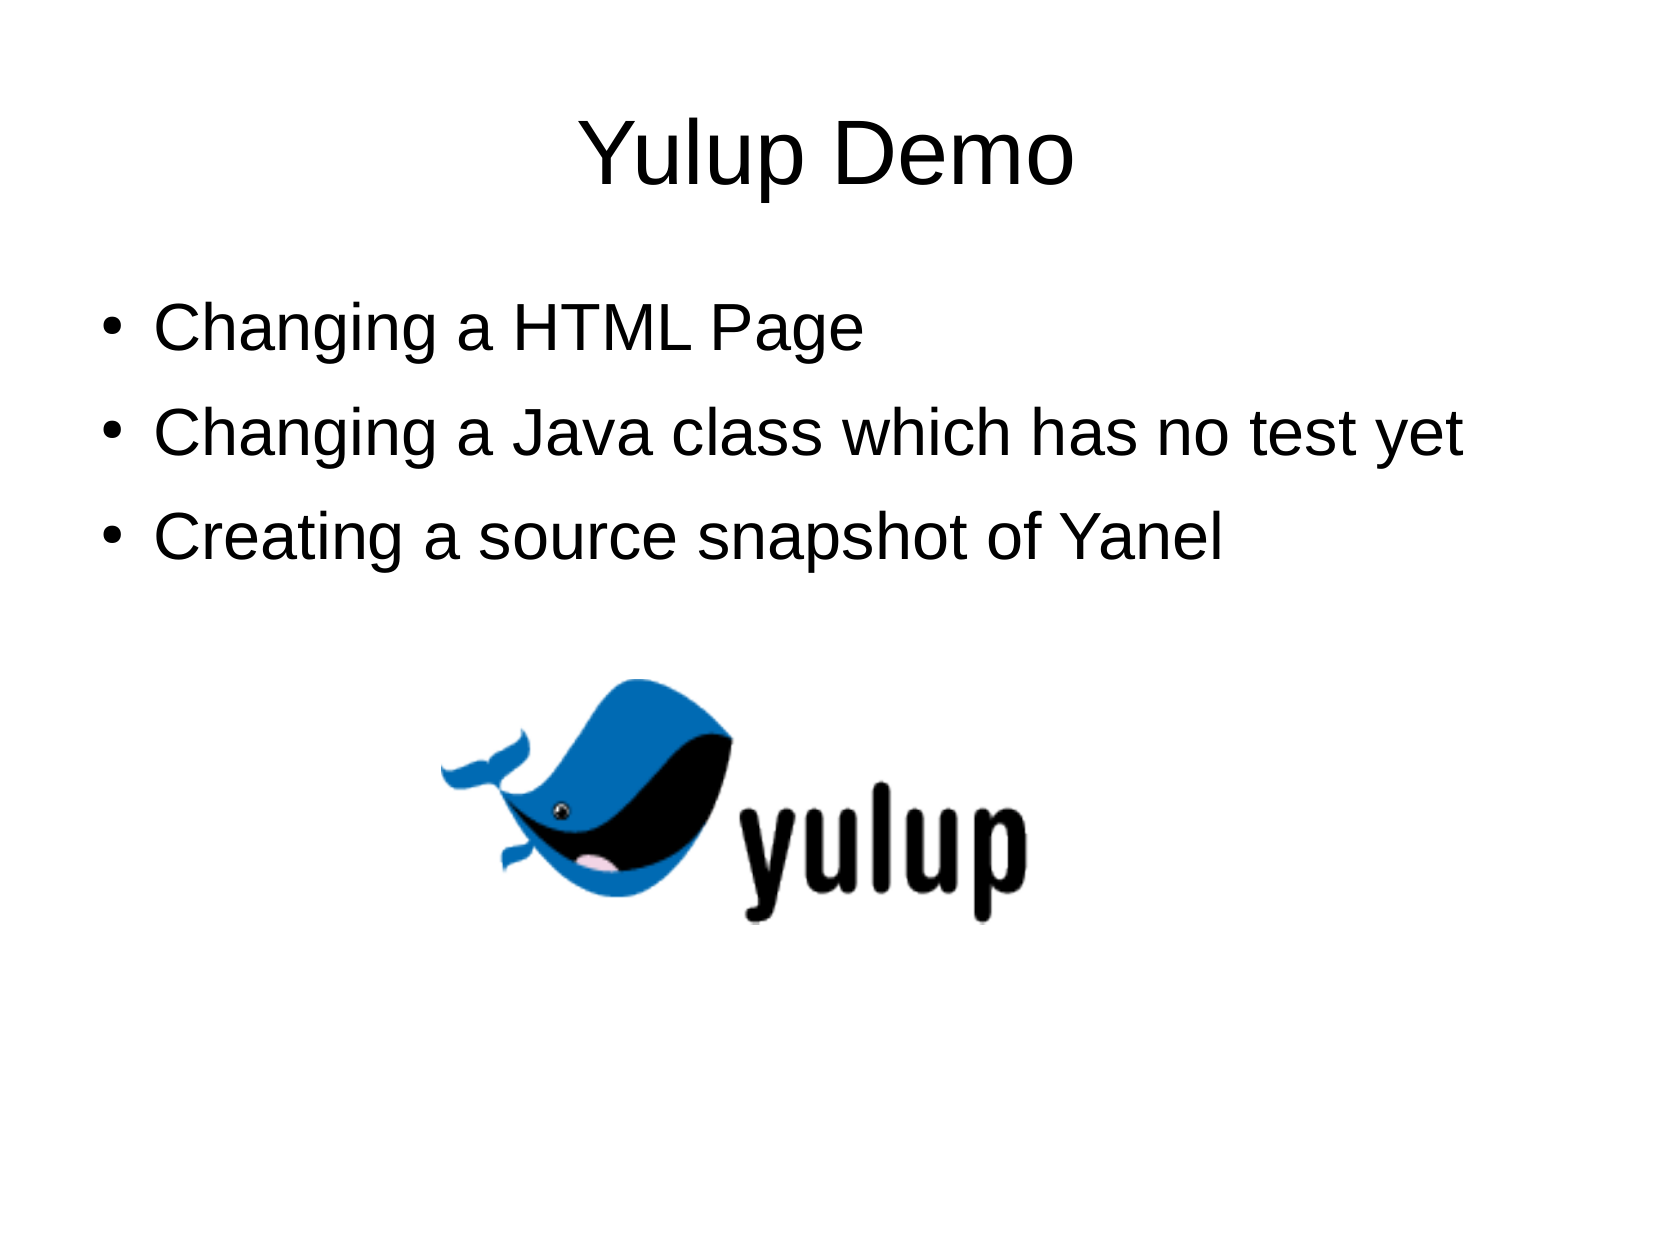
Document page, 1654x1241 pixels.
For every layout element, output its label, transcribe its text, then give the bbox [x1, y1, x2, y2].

list Changing a HTML Page Changing a Java class which has no test yet Creating a source snapshot of Yanel [82, 290, 1571, 1109]
title Yulup Demo [82, 49, 1571, 257]
picture [441, 679, 1034, 925]
